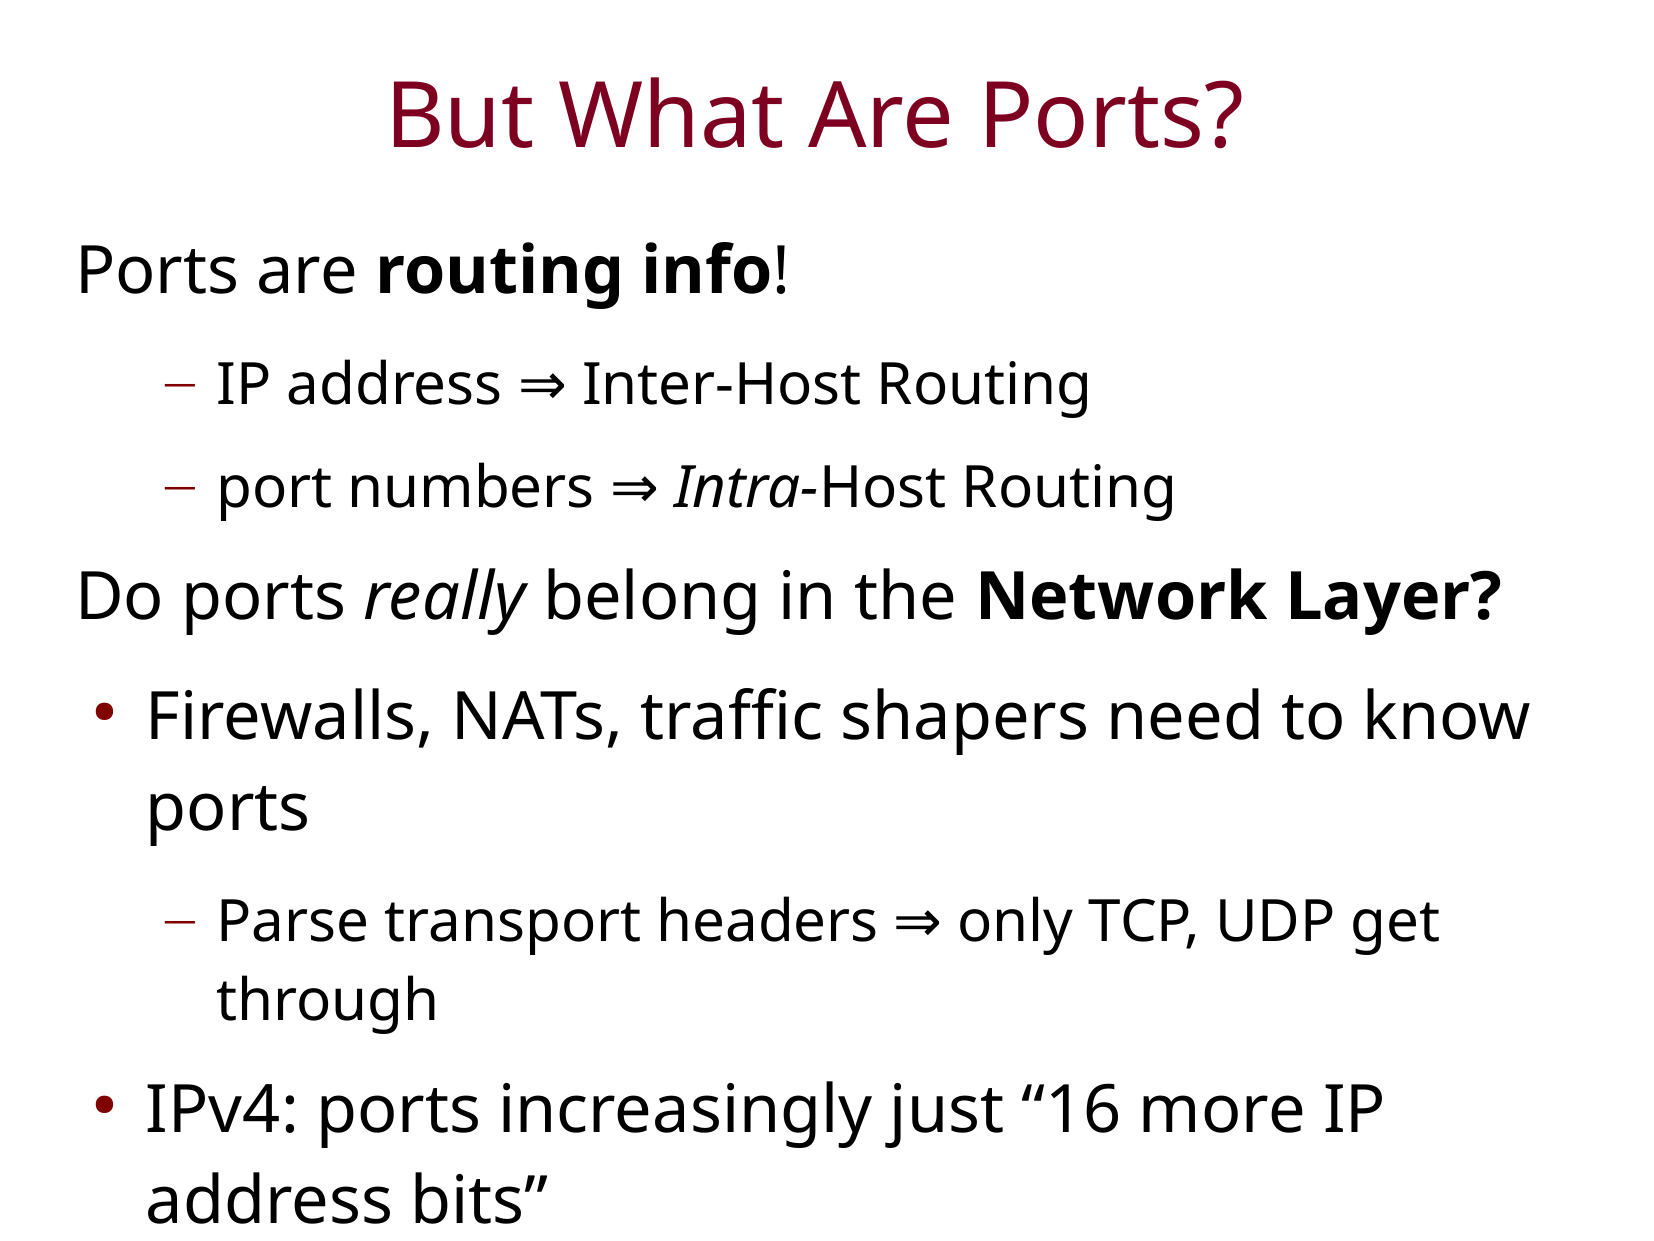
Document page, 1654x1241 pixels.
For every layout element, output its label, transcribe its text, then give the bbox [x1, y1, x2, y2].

list Ports are routing info! IP address ⇒ Inter-Host Routing port numbers ⇒ Intra-Host Routing Do ports really belong in the Network Layer? Firewalls, NATs, traffic shapers need to know ports Parse transport headers ⇒ only TCP, UDP get through IPv4: ports increasingly just “16 more IP address bits” DHCP port borrowing/sharing [Despres, Bajko, Boucadair] IPv6: could dispense with ports entirely Assign each host a CIDR subnet, low bits = “port #” [75, 221, 1613, 1184]
title But What Are Ports? [82, 8, 1571, 216]
